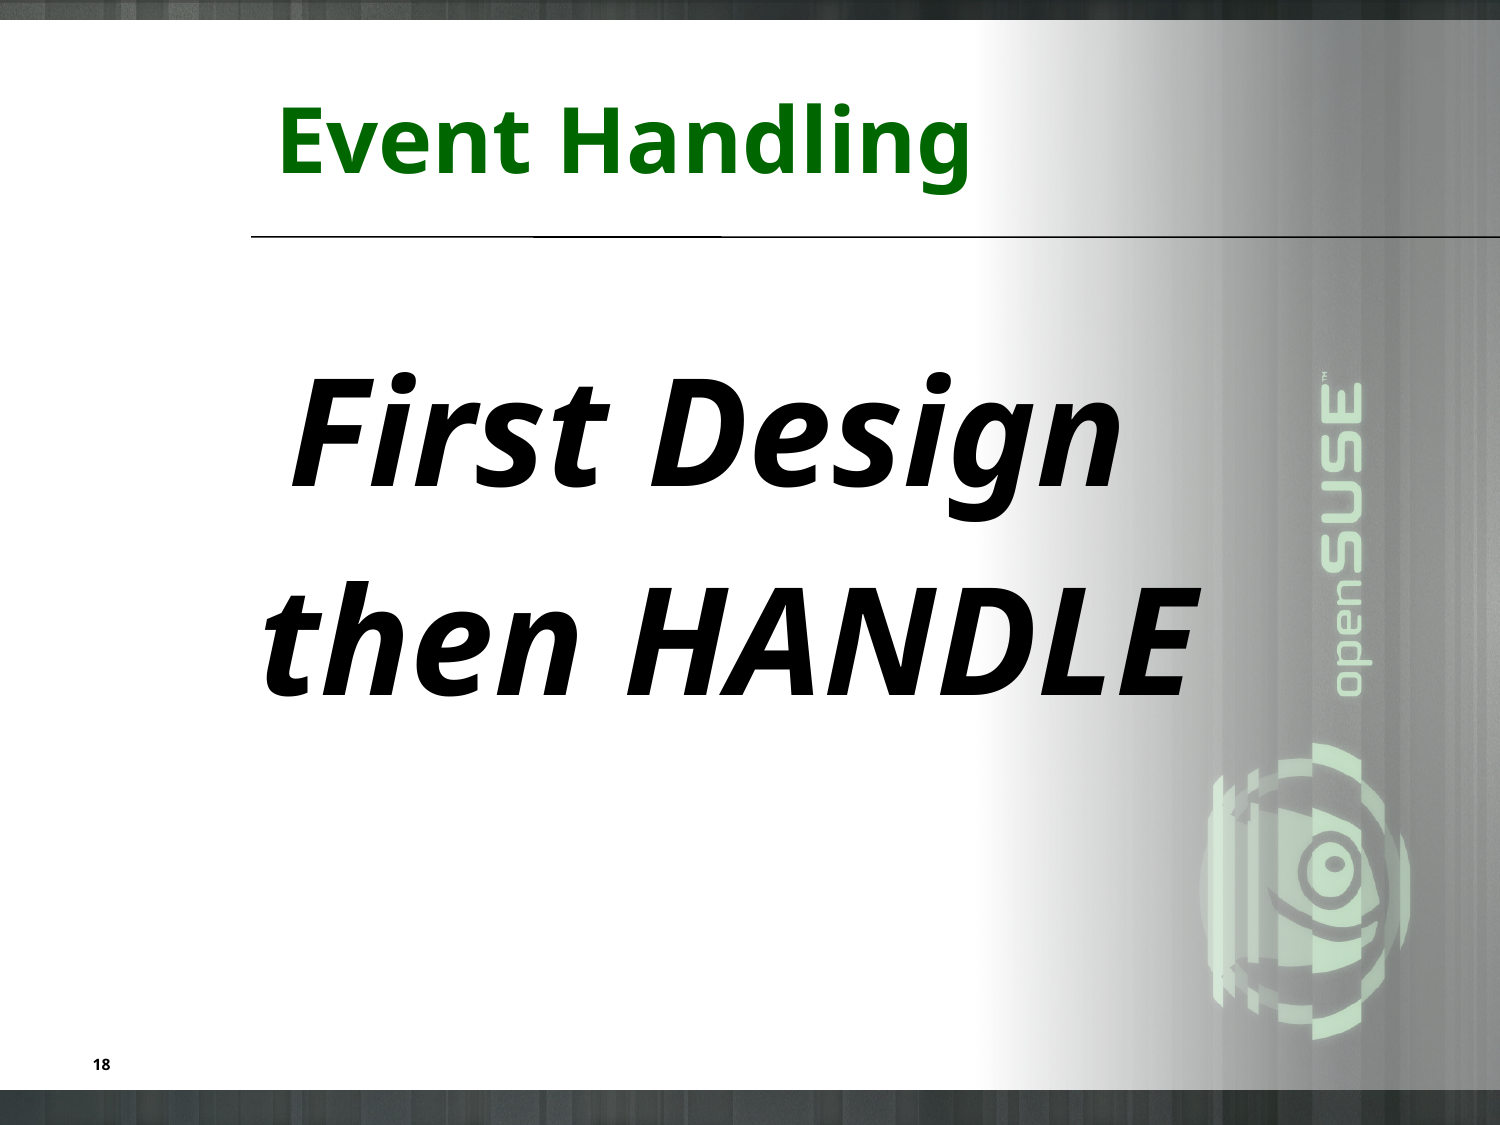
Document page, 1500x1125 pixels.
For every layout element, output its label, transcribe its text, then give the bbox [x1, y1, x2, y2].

picture [0, 0, 1500, 1125]
title Event Handling [274, 60, 1497, 224]
list First Design then HANDLE [107, 329, 1348, 667]
